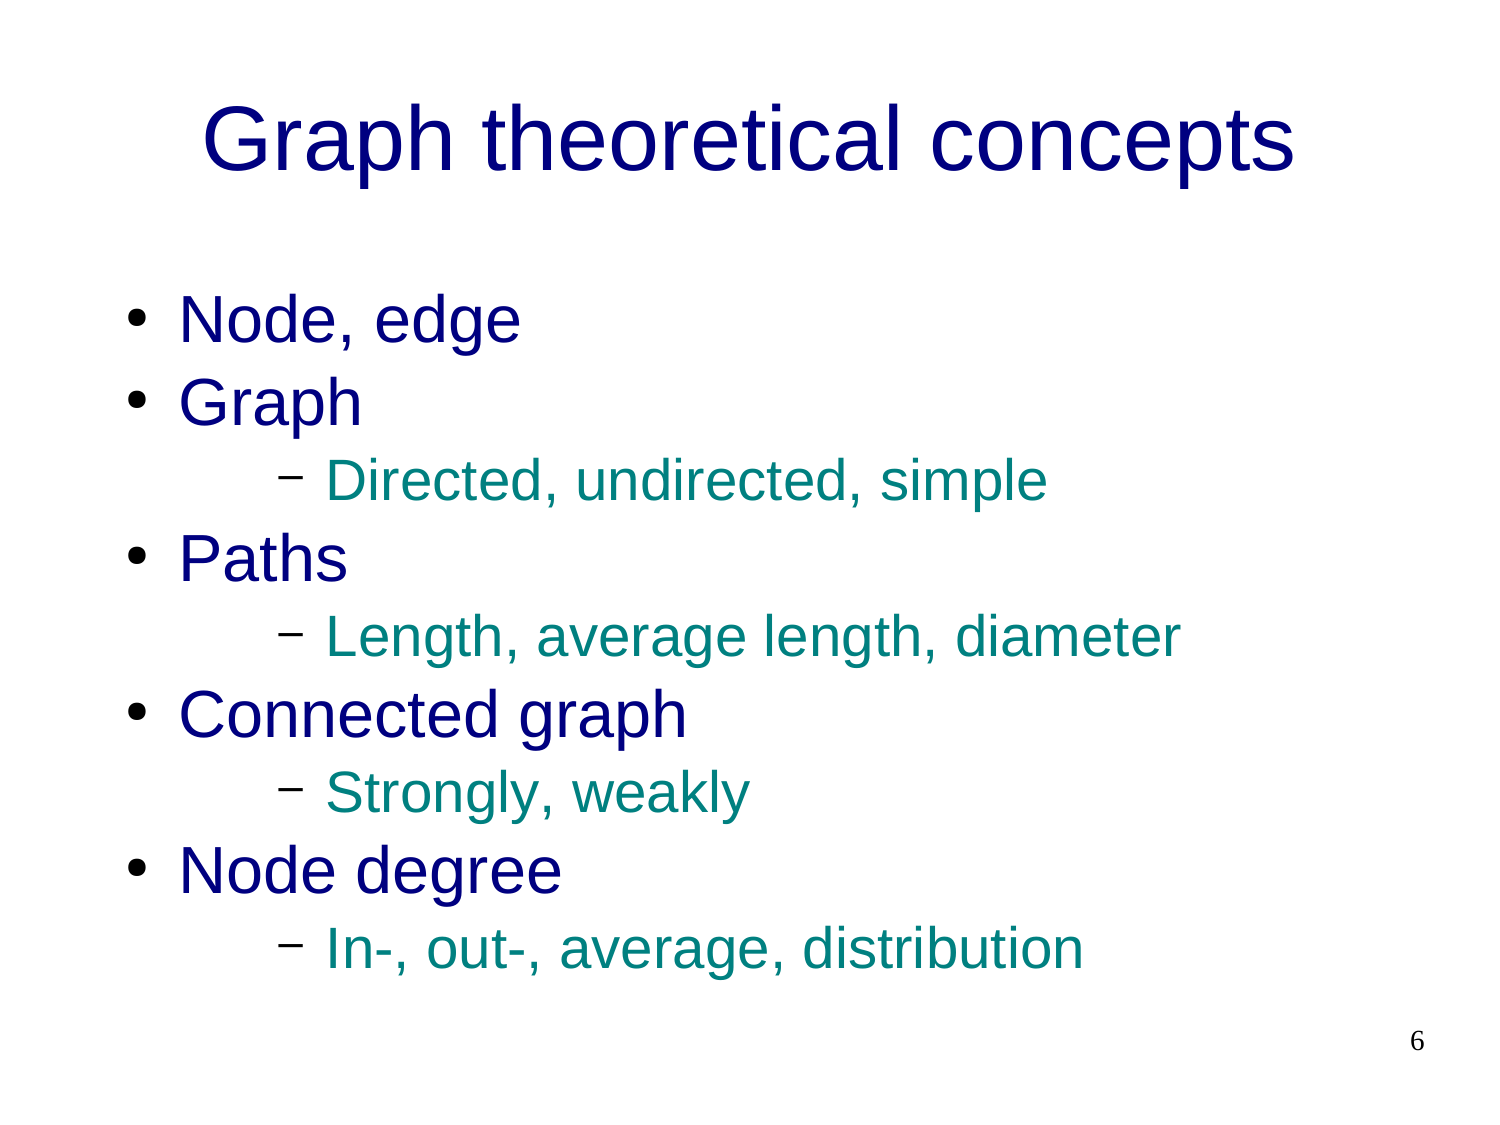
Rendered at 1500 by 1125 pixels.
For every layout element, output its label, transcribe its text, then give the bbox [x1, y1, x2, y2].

list Node, edge Graph Directed, undirected, simple Paths Length, average length, diameter Connected graph Strongly, weakly Node degree In-, out-, average, distribution [74, 255, 1425, 1014]
title Graph theoretical concepts [74, 44, 1425, 233]
